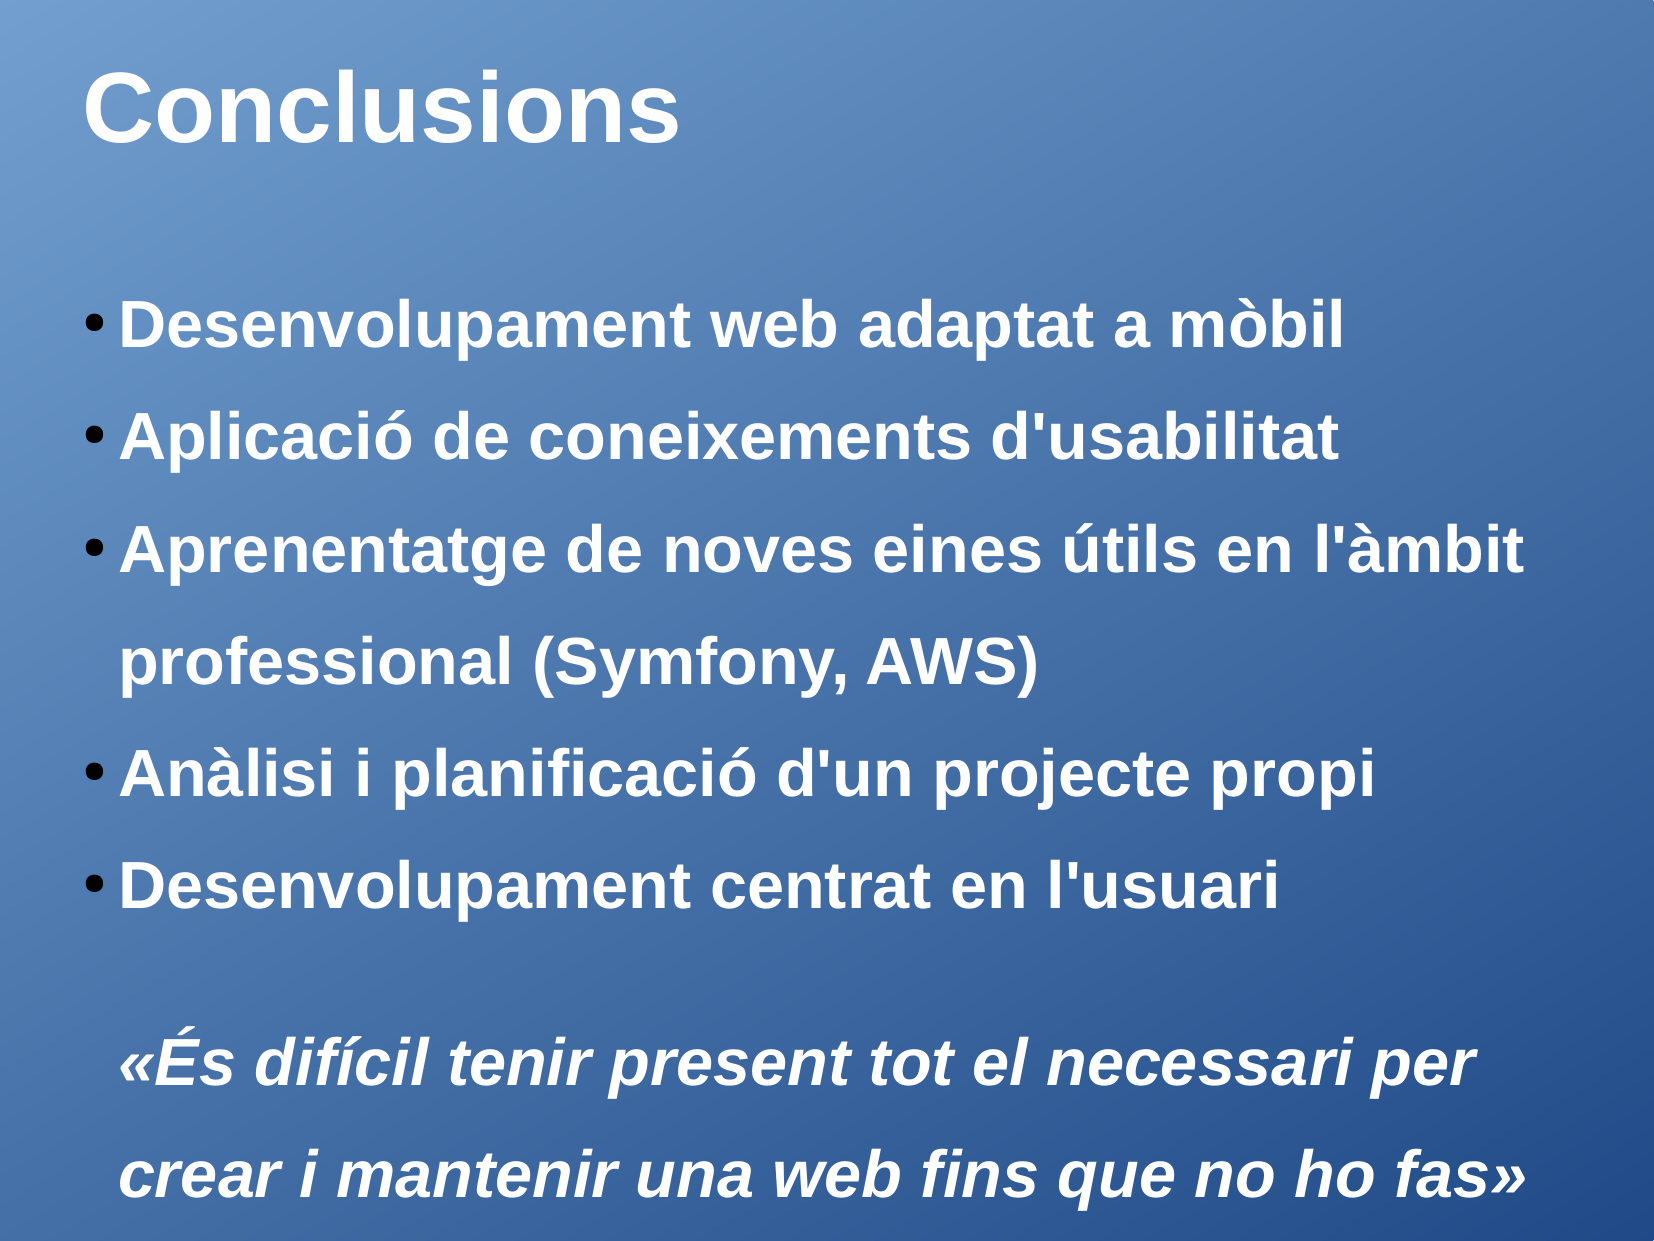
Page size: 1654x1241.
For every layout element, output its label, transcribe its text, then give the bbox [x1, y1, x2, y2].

subtitle Desenvolupament web adaptat a mòbil Aplicació de coneixements d'usabilitat Aprenentatge de noves eines útils en l'àmbit professional (Symfony, AWS) Anàlisi i planificació d'un projecte propi Desenvolupament centrat en l'usuari [82, 268, 1571, 905]
title Conclusions [82, 49, 1571, 166]
text_box «És difícil tenir present tot el necessari per crear i mantenir una web fins que no ho fas» [82, 1006, 1571, 1194]
text_box [807, 593, 1229, 756]
